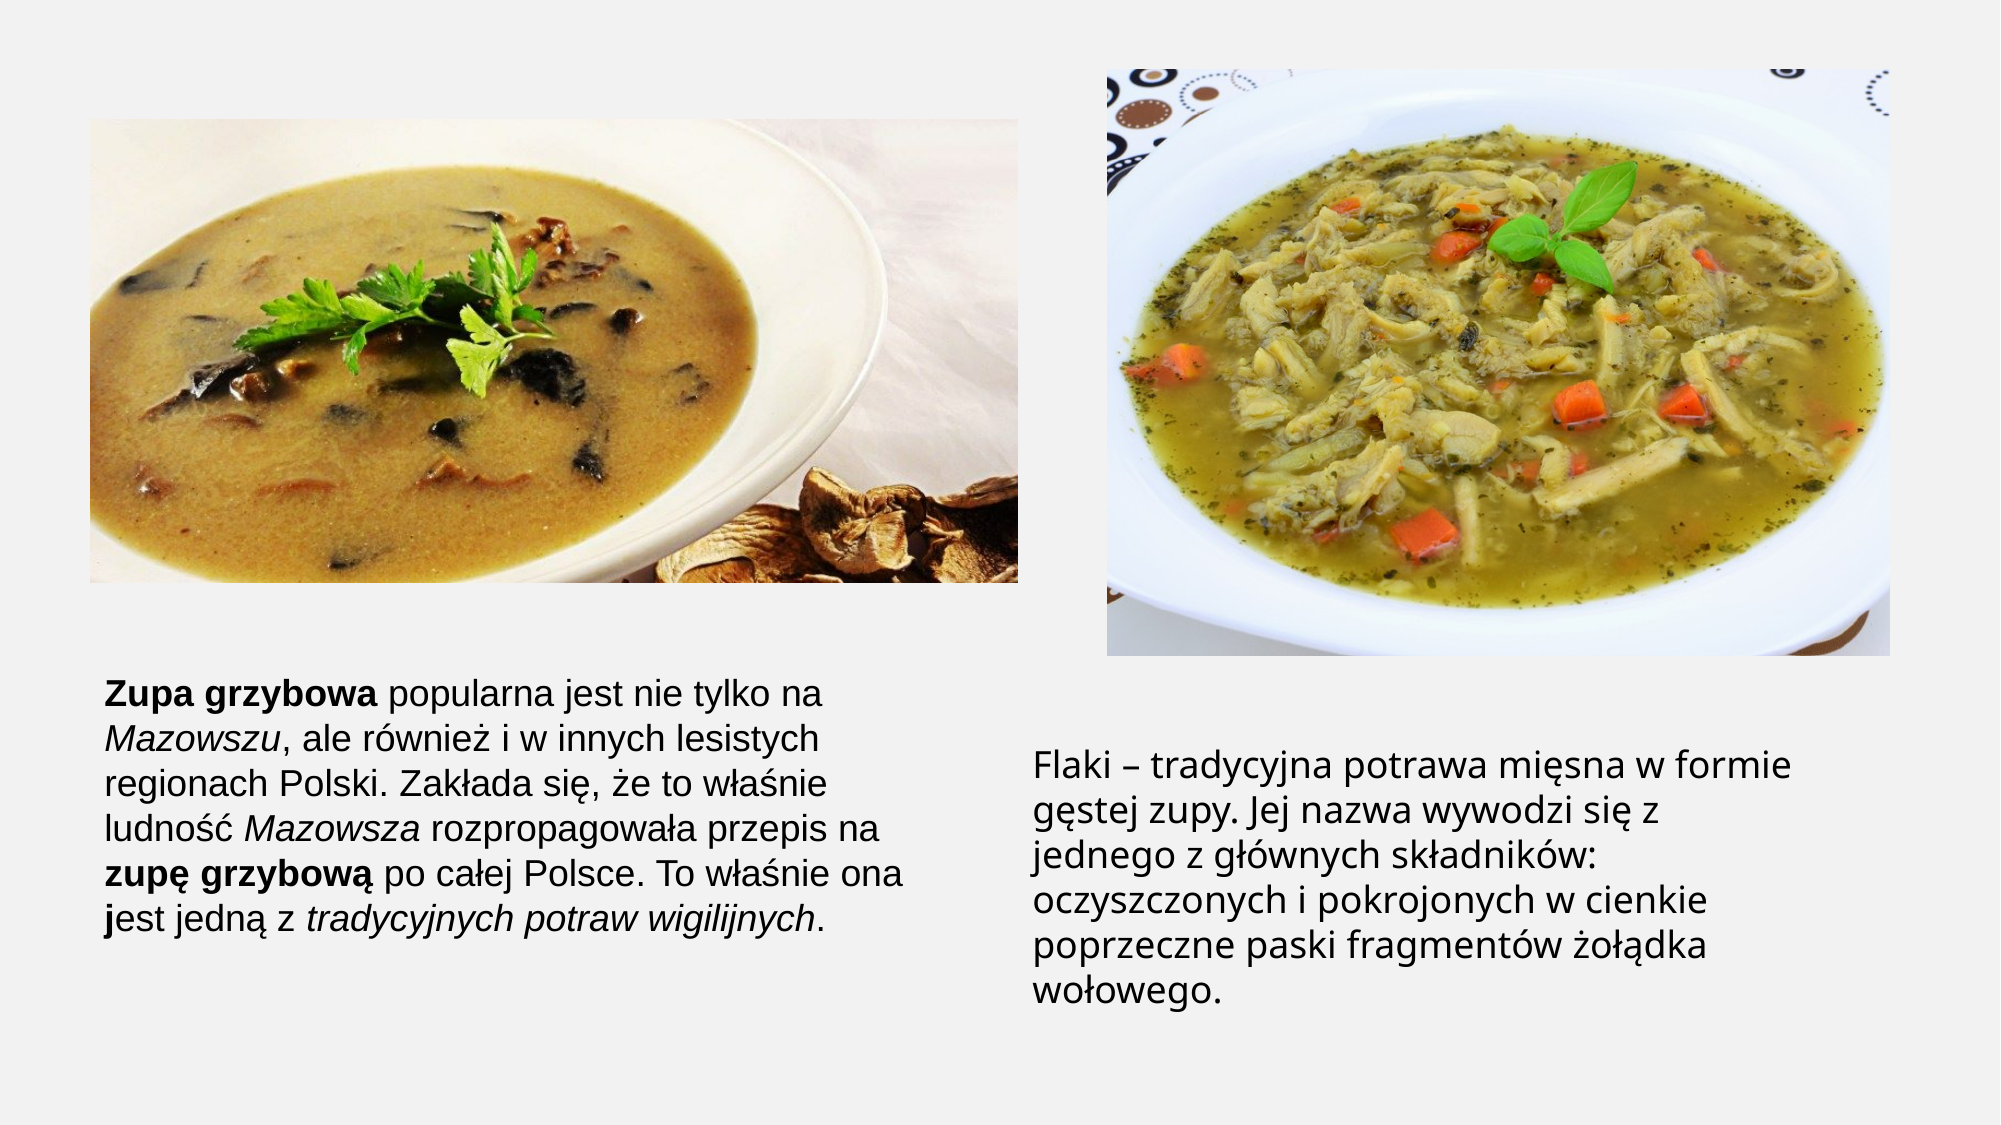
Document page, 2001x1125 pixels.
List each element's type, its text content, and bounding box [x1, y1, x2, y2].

text_box Flaki – tradycyjna potrawa mięsna w formie gęstej zupy. Jej nazwa wywodzi się z jednego z głównych składników: oczyszczonych i pokrojonych w cienkie poprzeczne paski fragmentów żołądka wołowego. [1017, 733, 1820, 1019]
text_box Zupa grzybowa popularna jest nie tylko na Mazowszu, ale również i w innych lesistych regionach Polski. Zakłada się, że to właśnie ludność Mazowsza rozpropagowała przepis na zupę grzybową po całej Polsce. To właśnie ona jest jedną z tradycyjnych potraw wigilijnych. [89, 661, 981, 947]
picture [1107, 69, 1890, 656]
picture [90, 119, 1018, 583]
